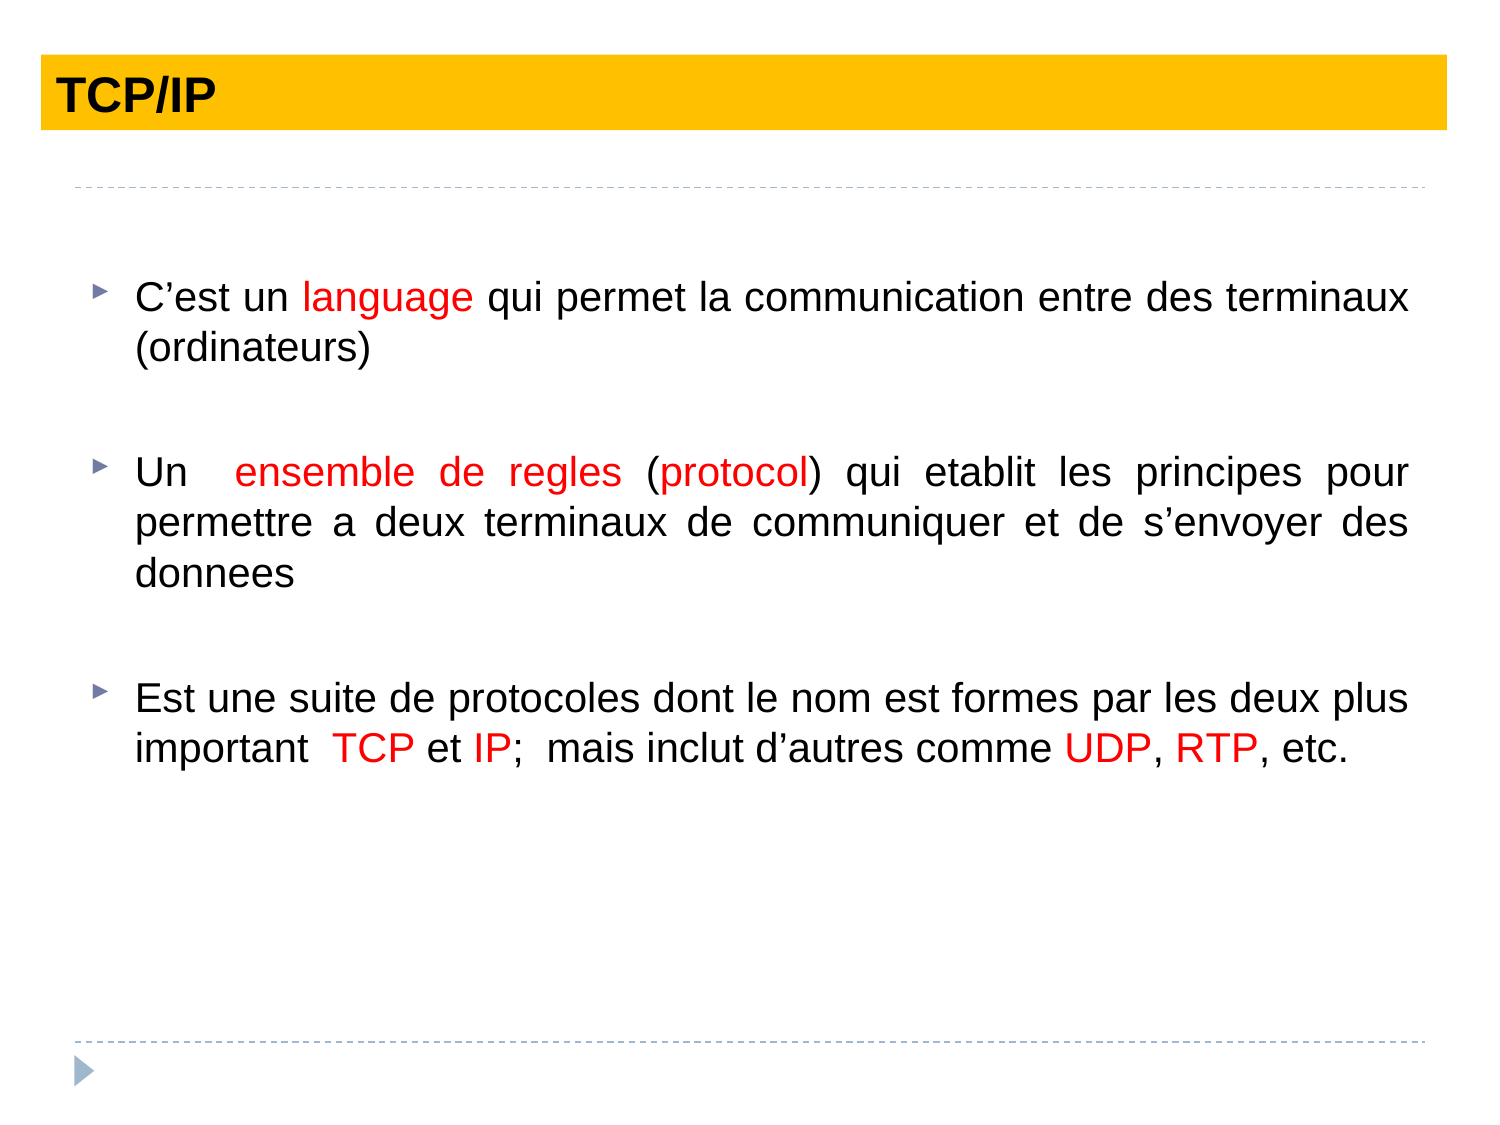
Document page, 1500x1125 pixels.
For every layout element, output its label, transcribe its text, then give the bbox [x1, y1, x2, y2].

text_box TCP/IP [41, 54, 1447, 131]
list C’est un language qui permet la communication entre des terminaux (ordinateurs) Un ensemble de regles (protocol) qui etablit les principes pour permettre a deux terminaux de communiquer et de s’envoyer des donnees Est une suite de protocoles dont le nom est formes par les deux plus important TCP et IP; mais inclut d’autres comme UDP, RTP, etc. [75, 262, 1426, 1006]
